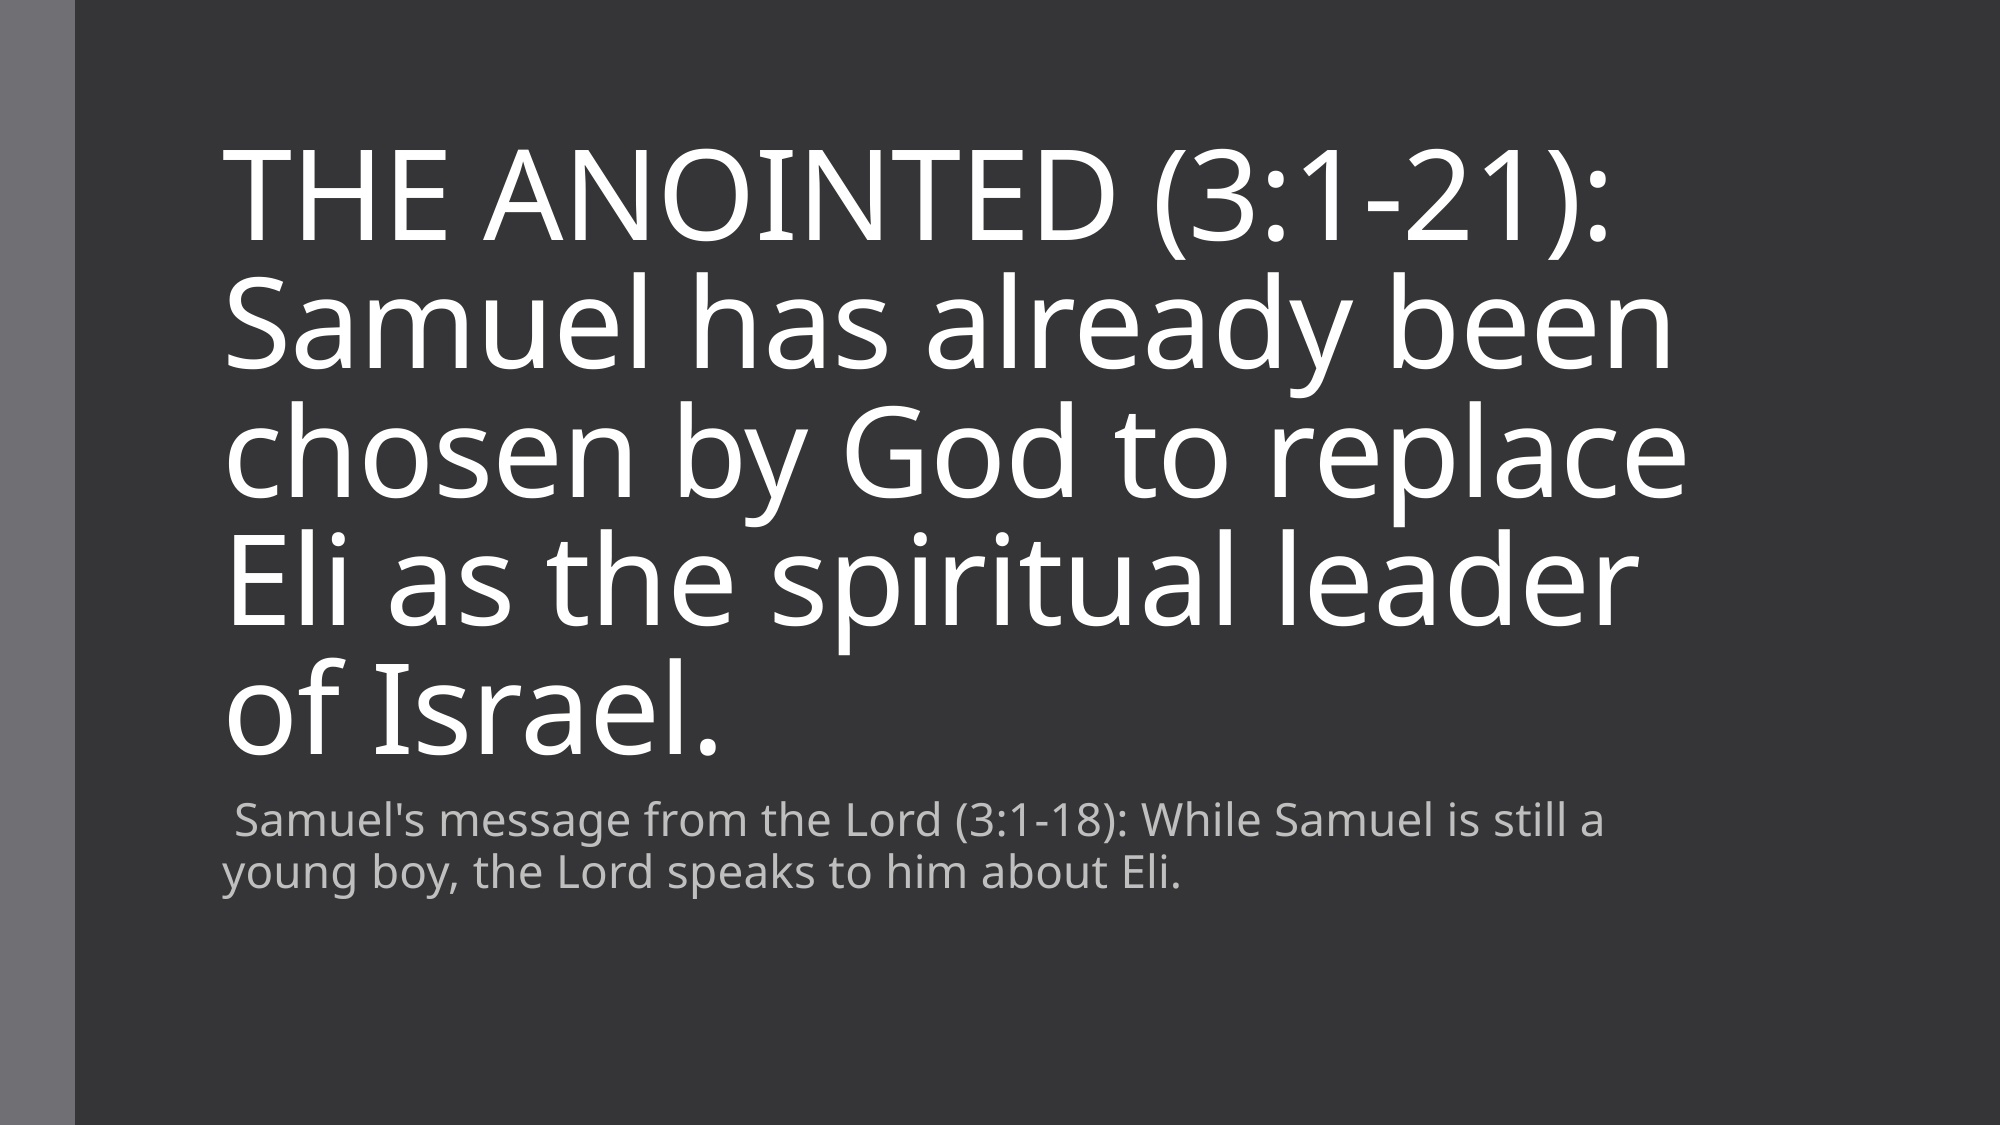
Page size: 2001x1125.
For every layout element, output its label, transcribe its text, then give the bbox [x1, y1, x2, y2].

title THE ANOINTED (3:1-21): Samuel has already been chosen by God to replace Eli as the spiritual leader of Israel. [206, 124, 1752, 787]
subtitle Samuel's message from the Lord (3:1-18): While Samuel is still a young boy, the Lord speaks to him about Eli. [206, 787, 1752, 1066]
